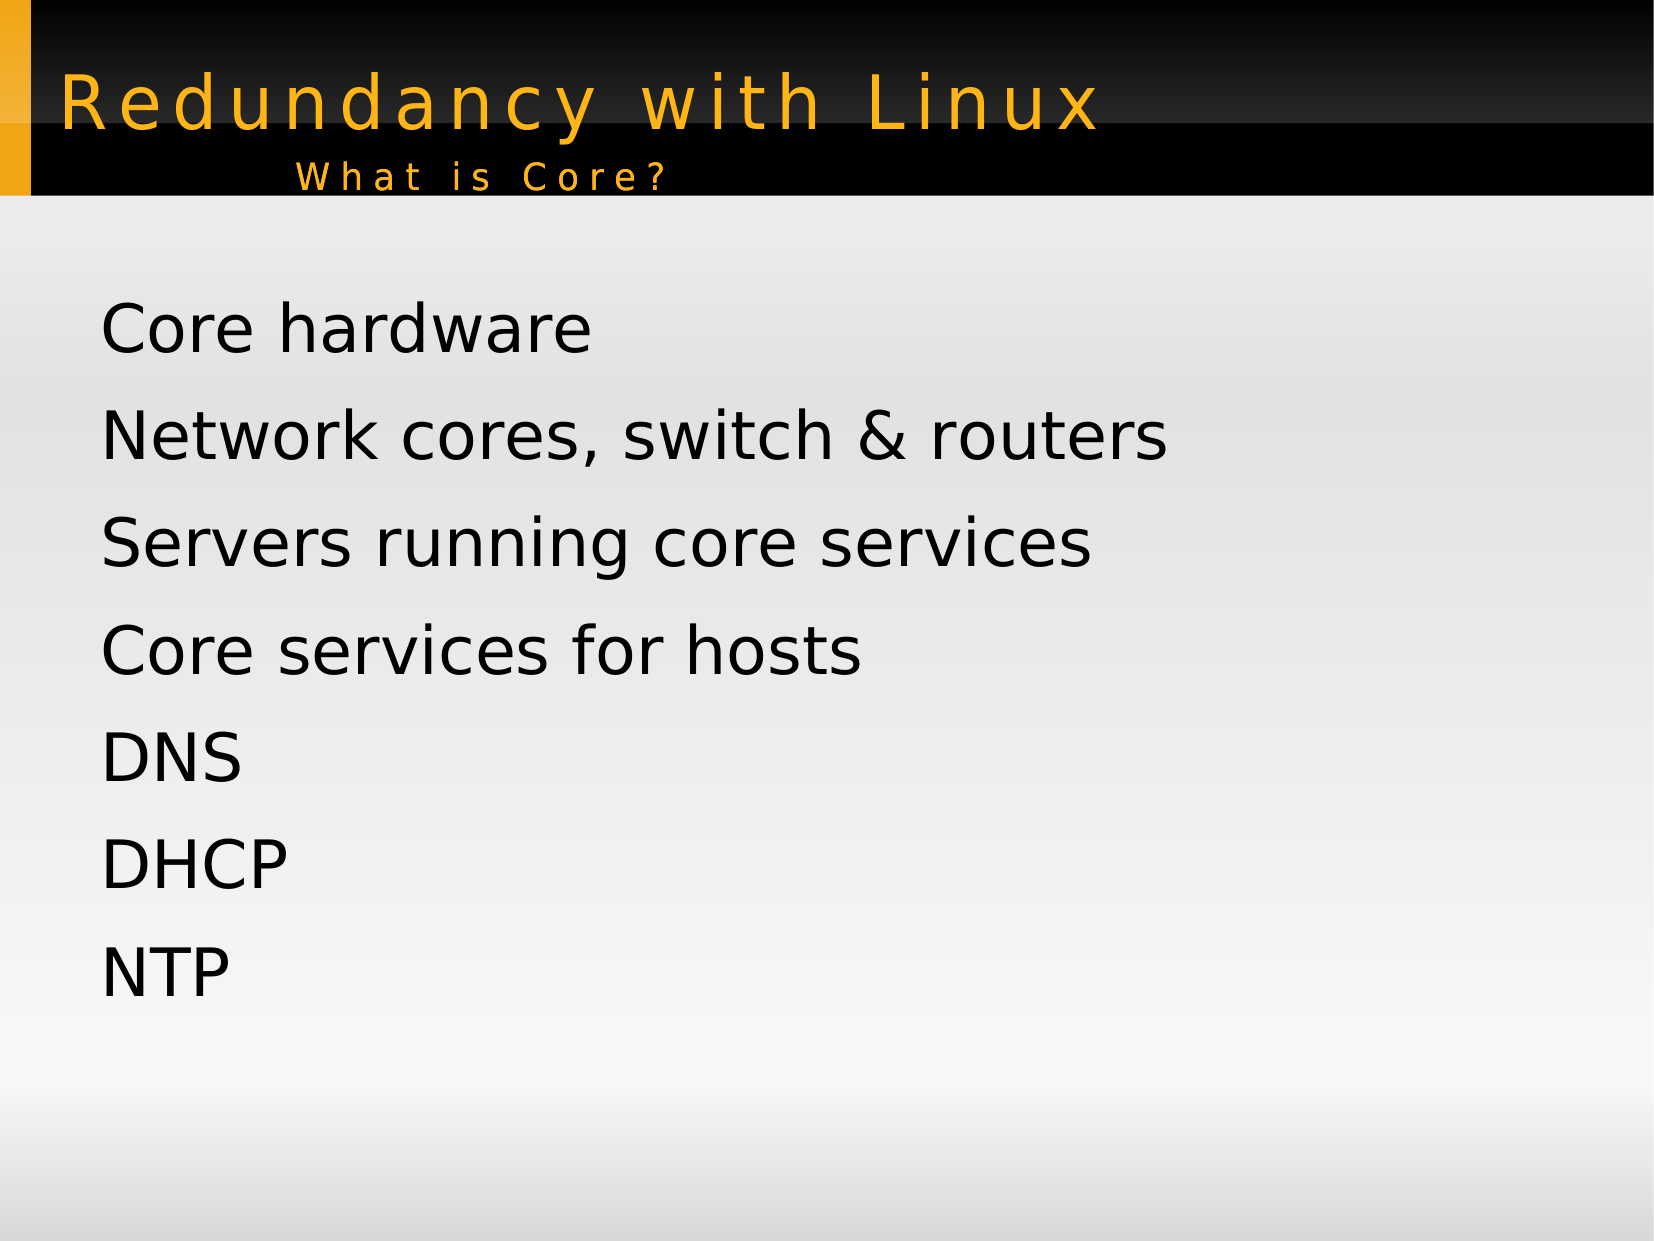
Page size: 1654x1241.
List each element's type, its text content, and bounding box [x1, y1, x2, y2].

title What is Core? [295, 118, 1063, 237]
title Redundancy with Linux [59, 29, 1270, 178]
list Core hardware Network cores, switch & routers Servers running core services Core services for hosts DNS DHCP NTP [82, 290, 1571, 1034]
picture [0, 0, 1654, 1241]
